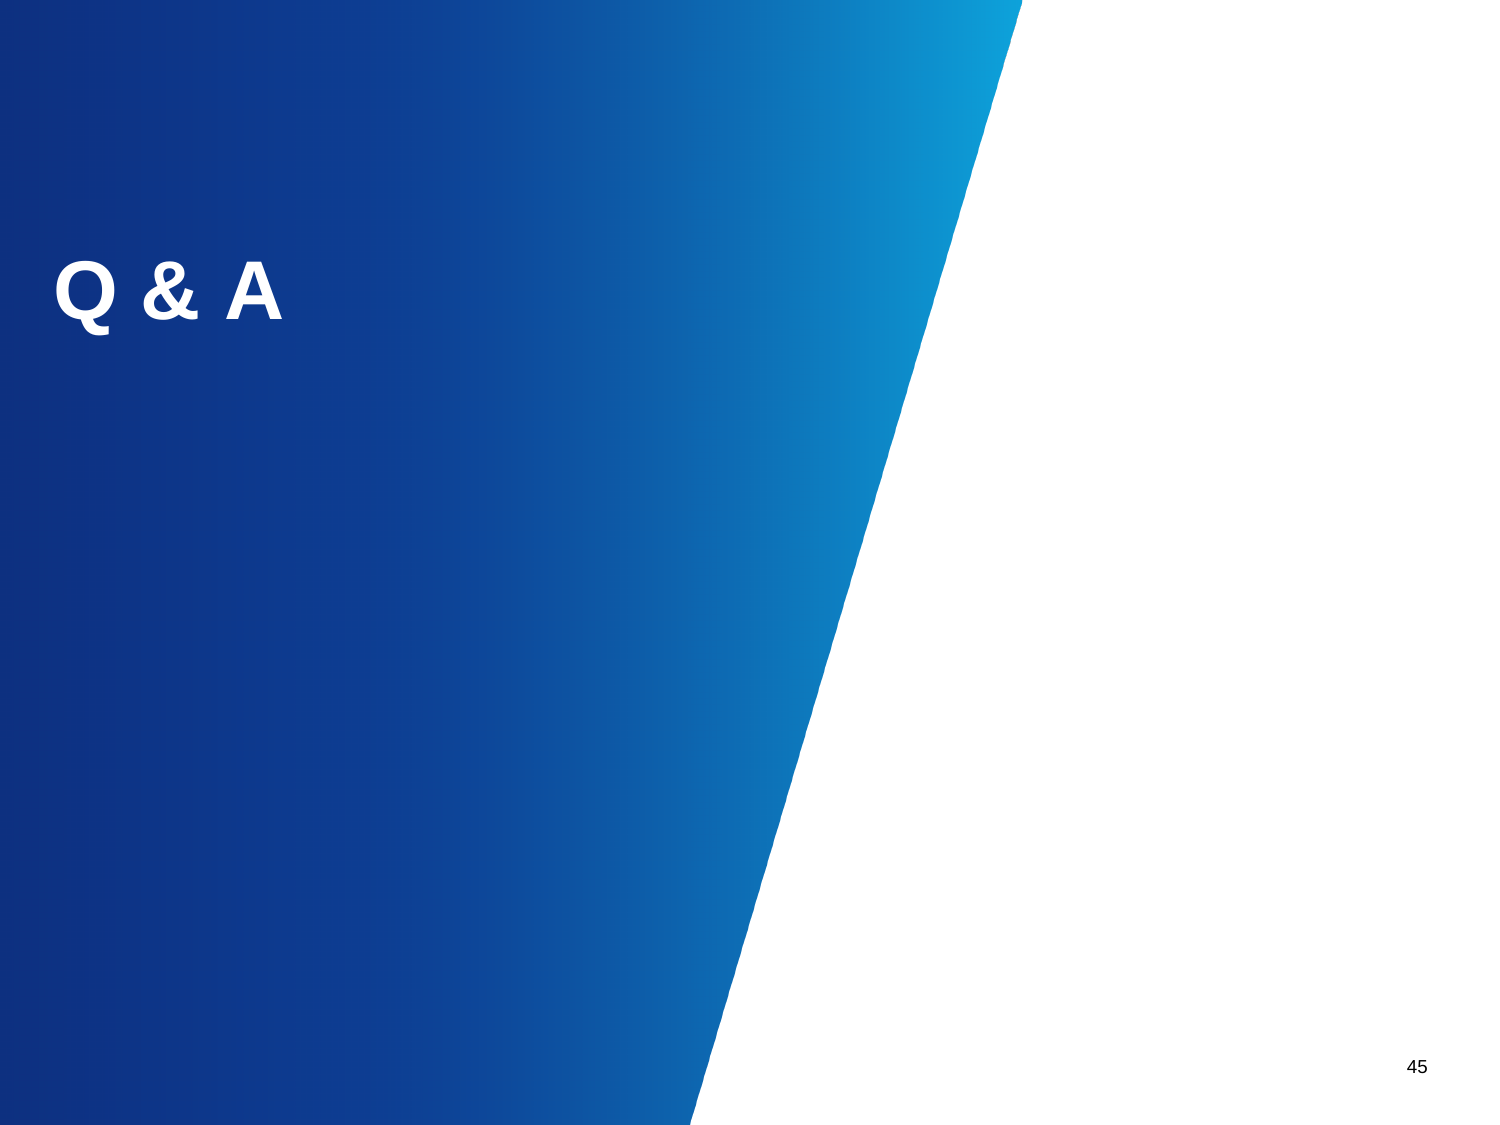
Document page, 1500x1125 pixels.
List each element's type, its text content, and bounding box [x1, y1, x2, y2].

text_box [1391, 1047, 1500, 1094]
title Q & A [53, 235, 850, 591]
